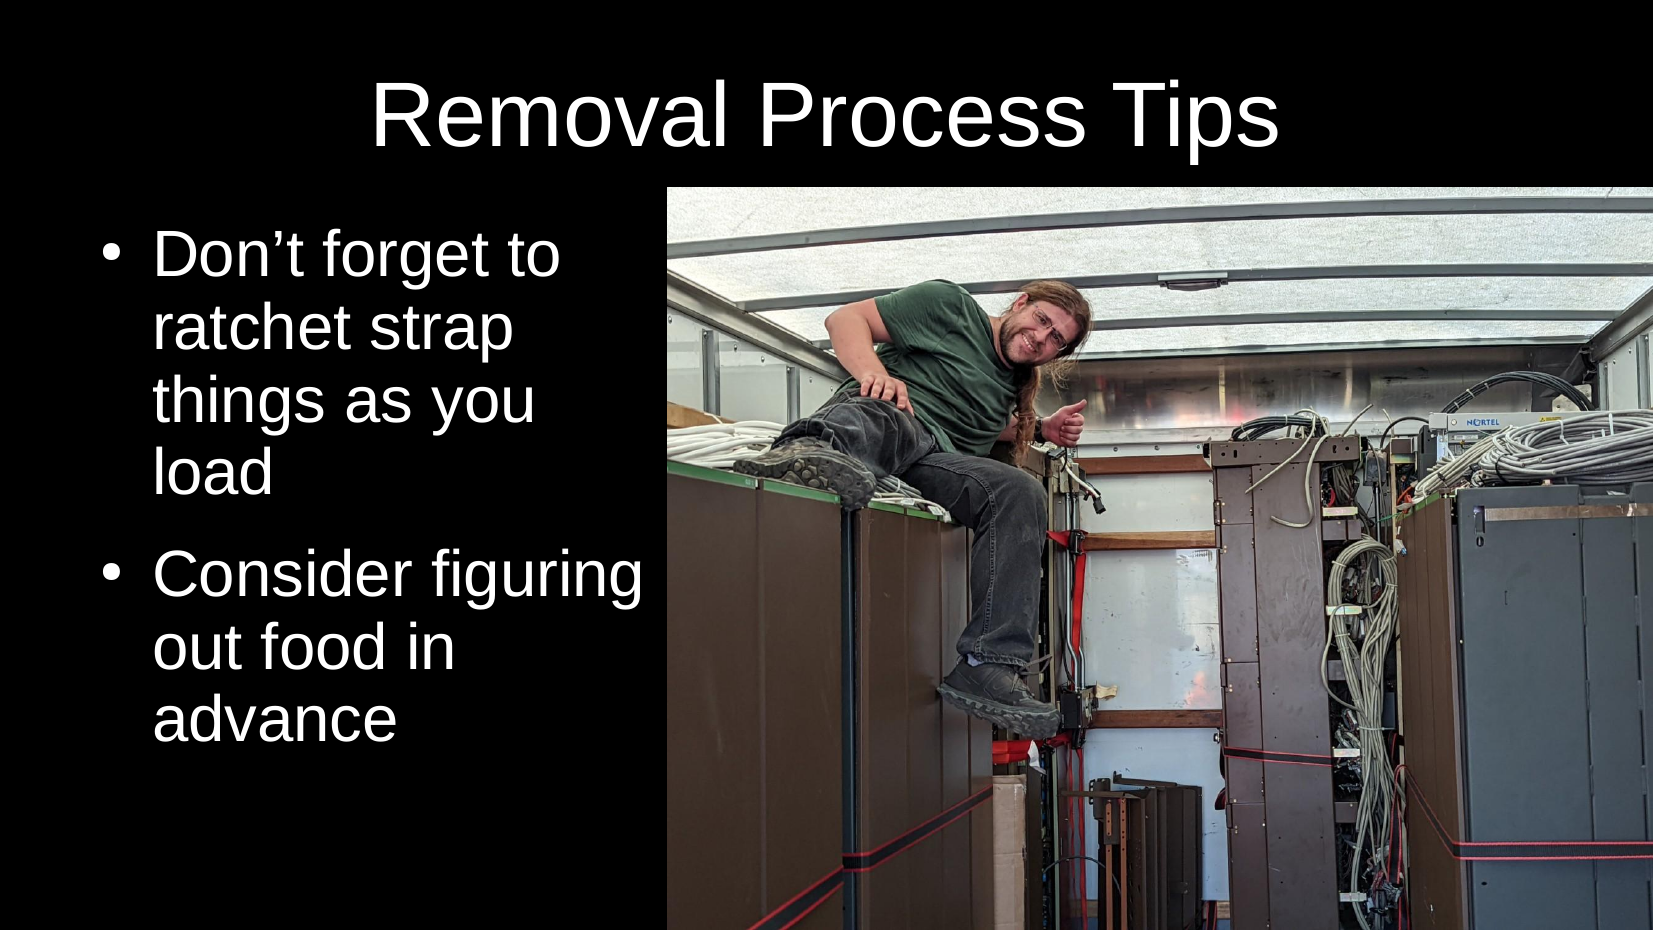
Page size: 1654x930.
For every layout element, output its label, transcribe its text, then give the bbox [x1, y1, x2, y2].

picture [667, 187, 1653, 930]
list Don’t forget to ratchet strap things as you load Consider figuring out food in advance [82, 217, 667, 757]
title Removal Process Tips [82, 37, 1571, 193]
